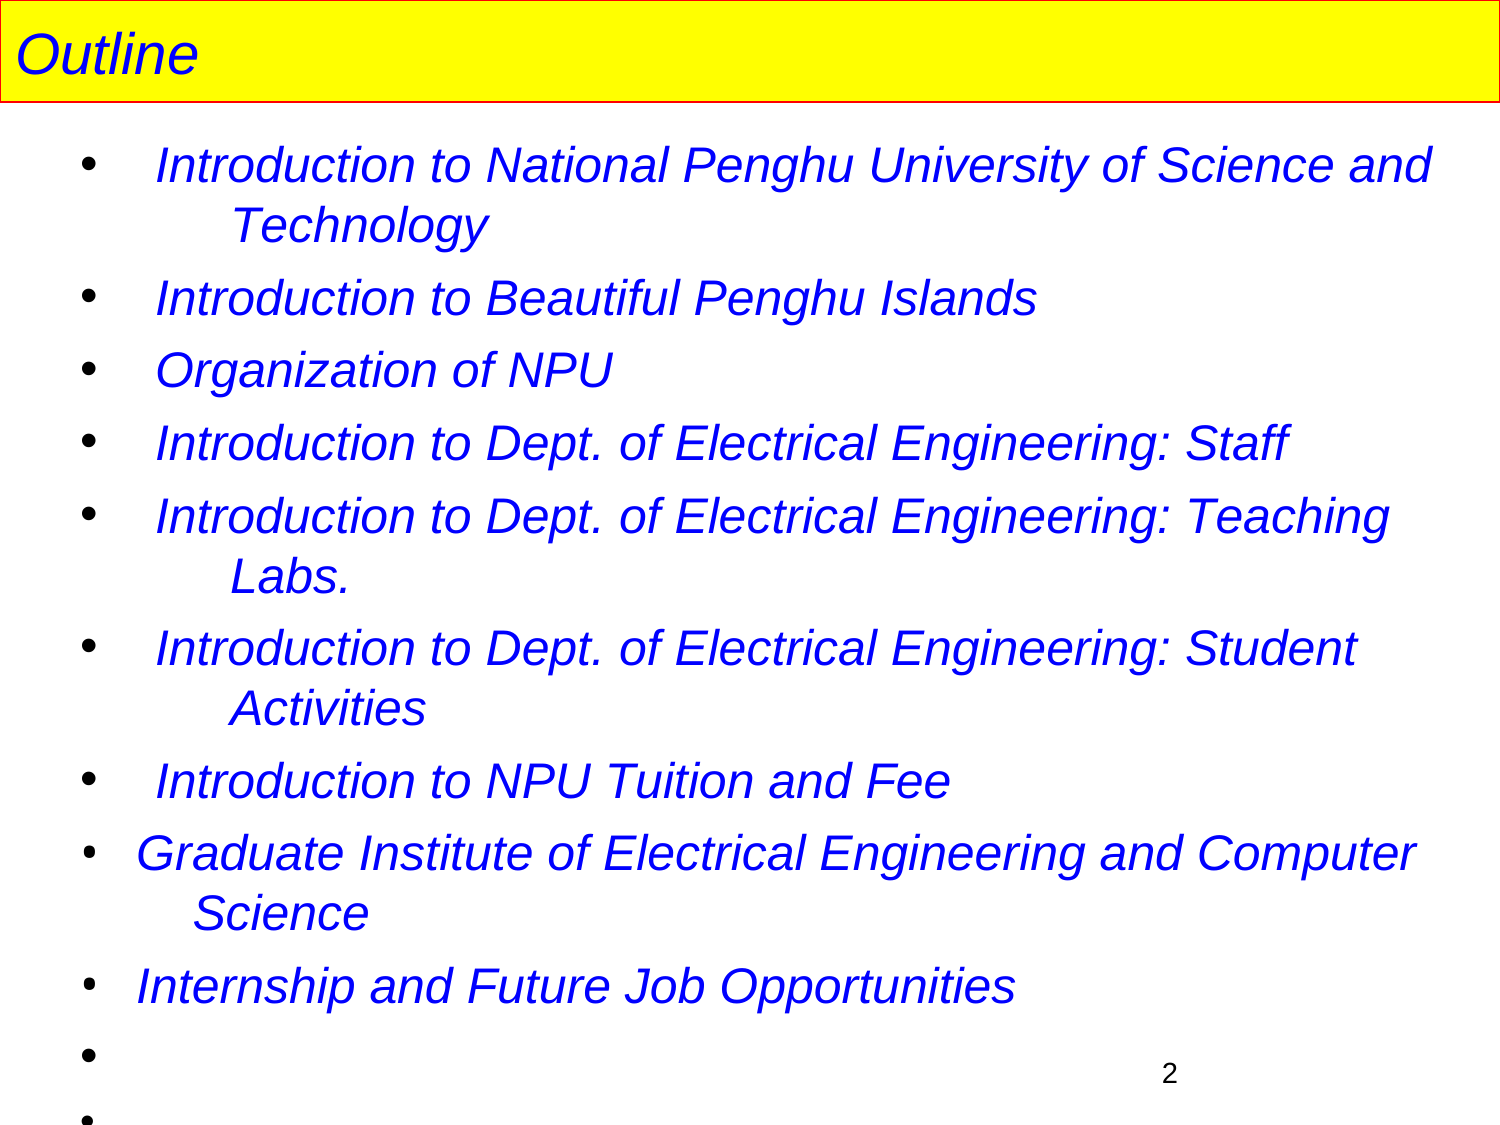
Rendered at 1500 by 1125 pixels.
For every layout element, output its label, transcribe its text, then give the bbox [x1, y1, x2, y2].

list Introduction to National Penghu University of Science and Technology Introduction to Beautiful Penghu Islands Organization of NPU Introduction to Dept. of Electrical Engineering: Staff Introduction to Dept. of Electrical Engineering: Teaching Labs. Introduction to Dept. of Electrical Engineering: Student Activities Introduction to NPU Tuition and Fee Graduate Institute of Electrical Engineering and Computer Science Internship and Future Job Opportunities [64, 125, 1471, 1106]
text_box 2 [1146, 1046, 1497, 1125]
title Outline [0, 0, 1500, 102]
